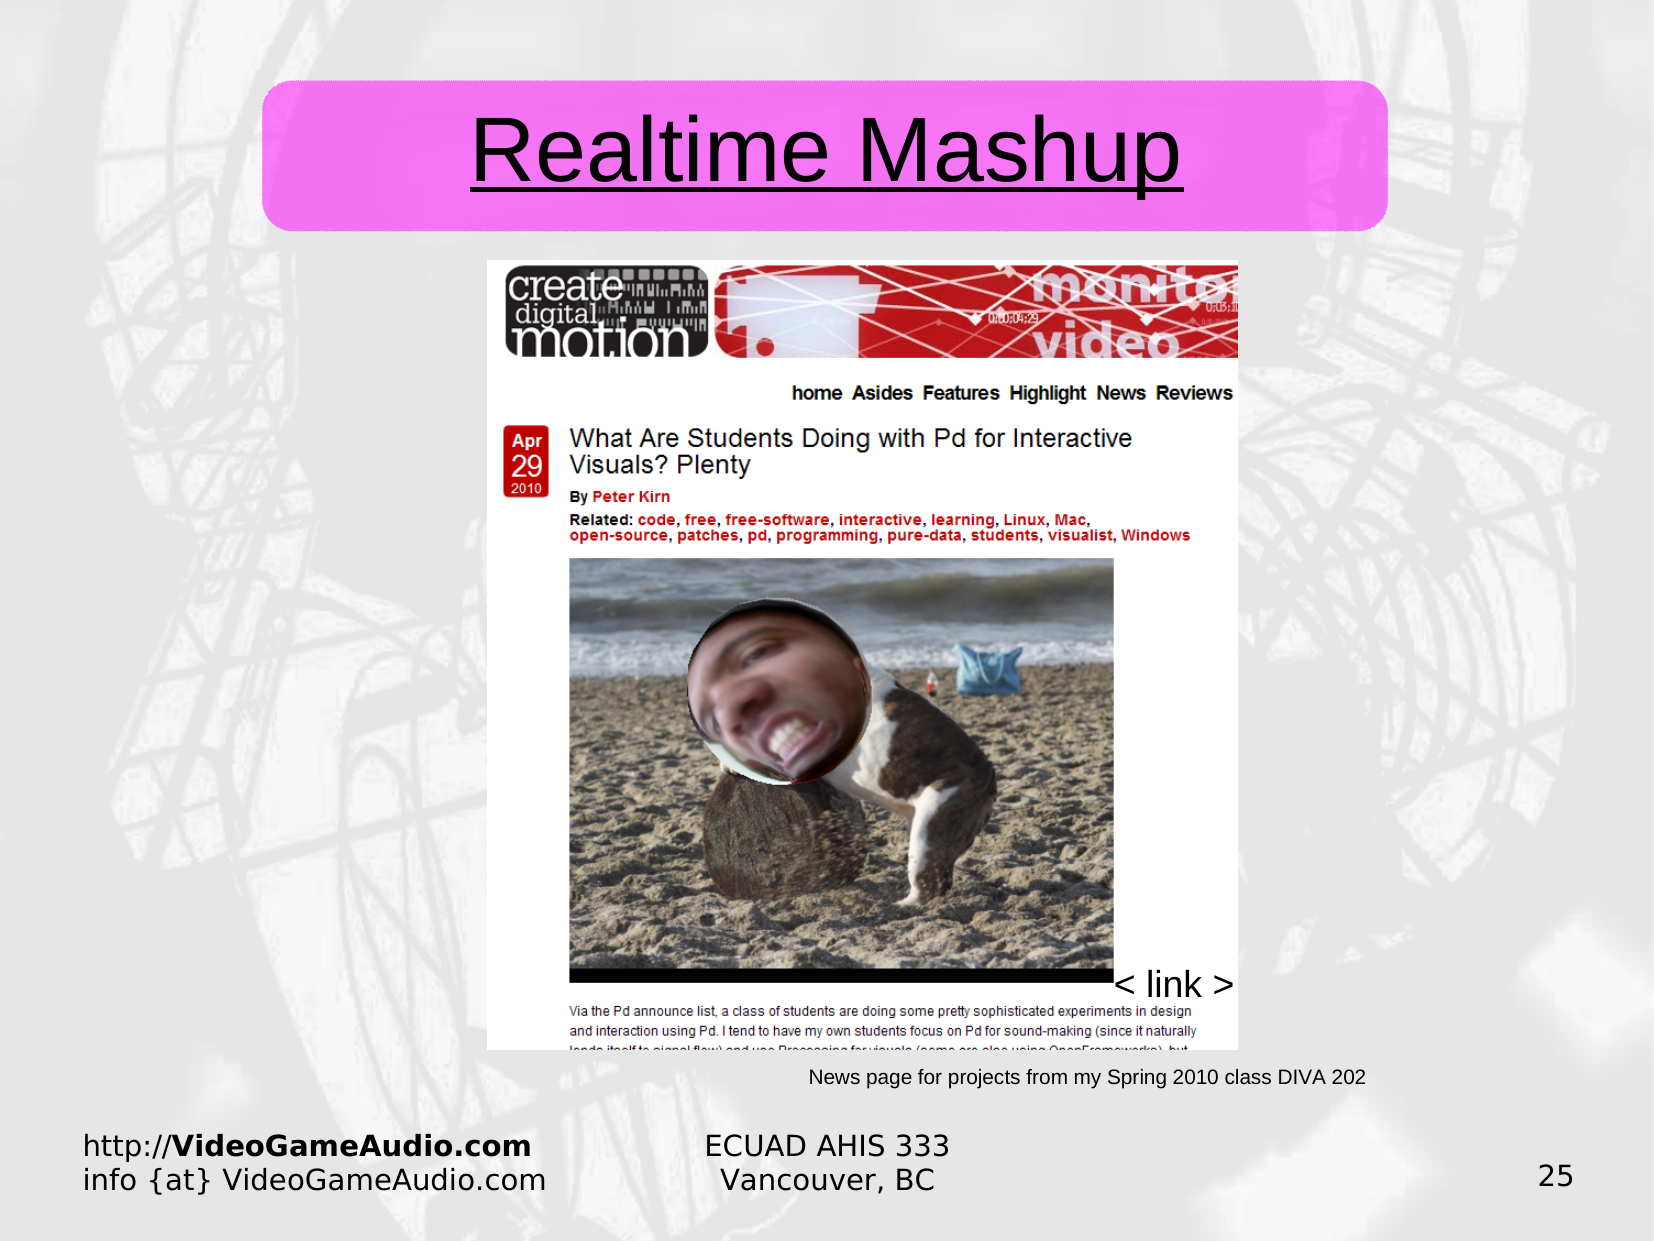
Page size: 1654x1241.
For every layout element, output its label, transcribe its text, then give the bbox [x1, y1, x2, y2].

picture [0, 0, 1654, 1241]
text_box < link > [1099, 959, 1287, 1017]
title Realtime Mashup [82, 49, 1571, 257]
